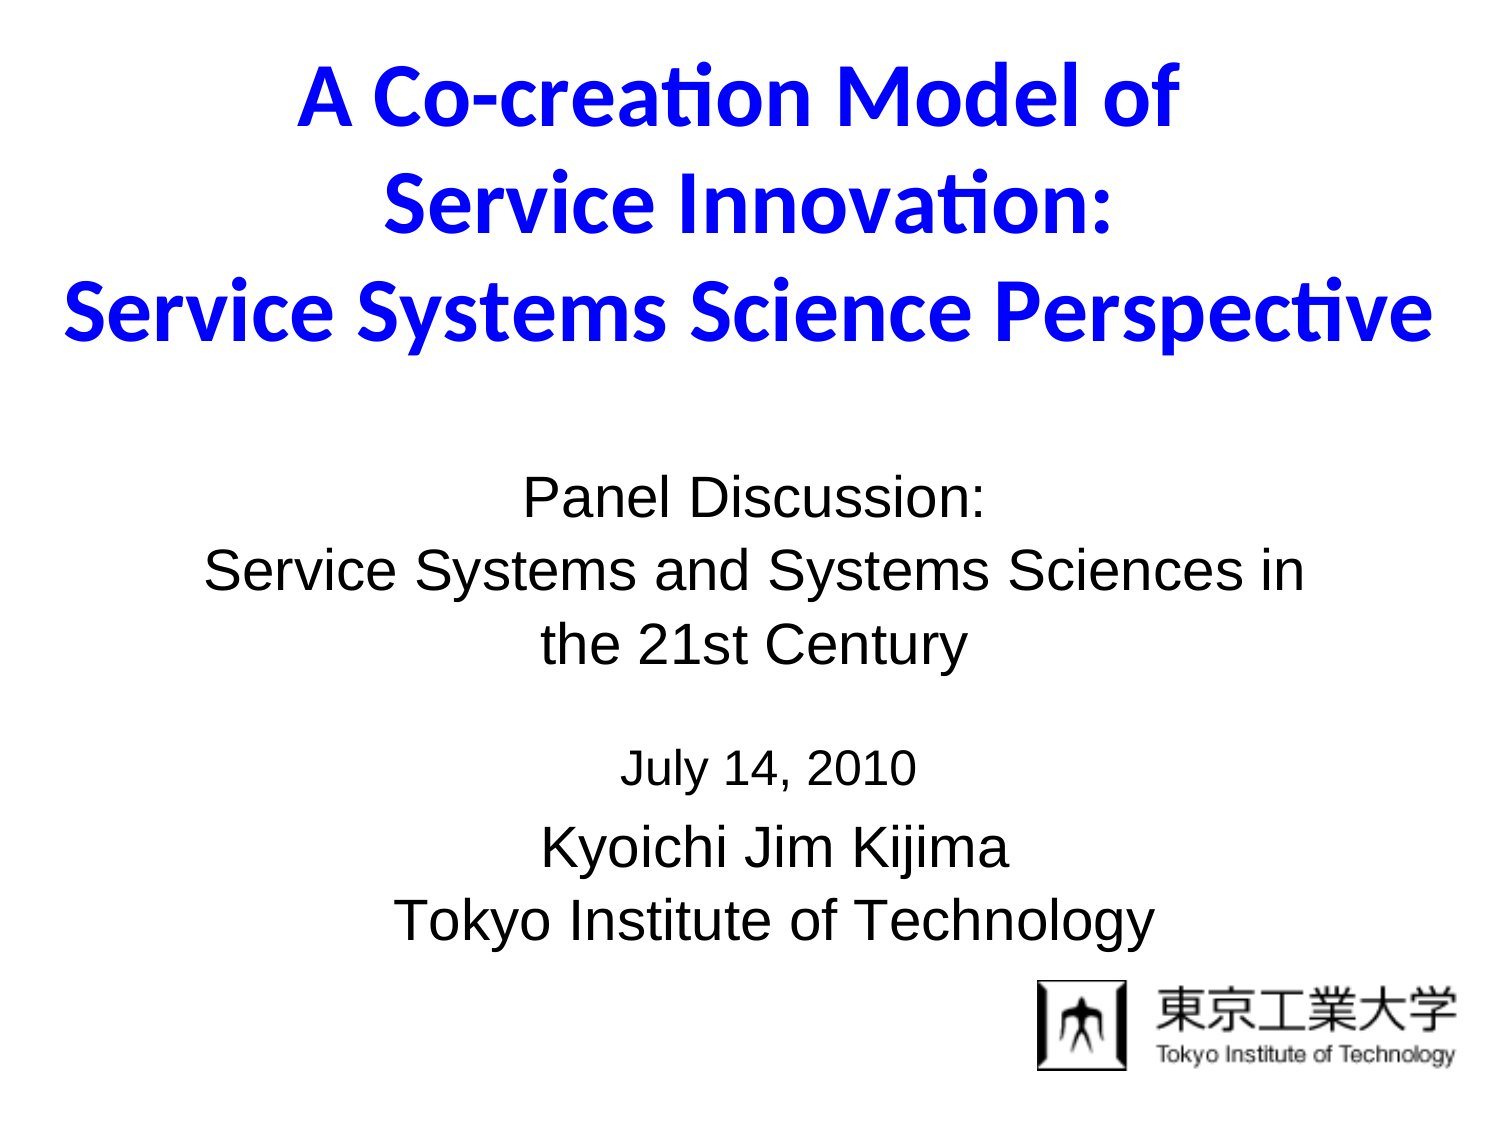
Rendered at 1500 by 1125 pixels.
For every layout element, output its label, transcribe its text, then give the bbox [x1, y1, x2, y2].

title A Co-creation Model of Service Innovation: Service Systems Science Perspective [0, 33, 1500, 480]
text_box Kyoichi Jim Kijima Tokyo Institute of Technology [337, 797, 1213, 1034]
text_box July 14, 2010 [500, 724, 1038, 804]
picture [1037, 980, 1459, 1071]
text_box Panel Discussion: Service Systems and Systems Sciences in the 21st Century [147, 447, 1363, 684]
